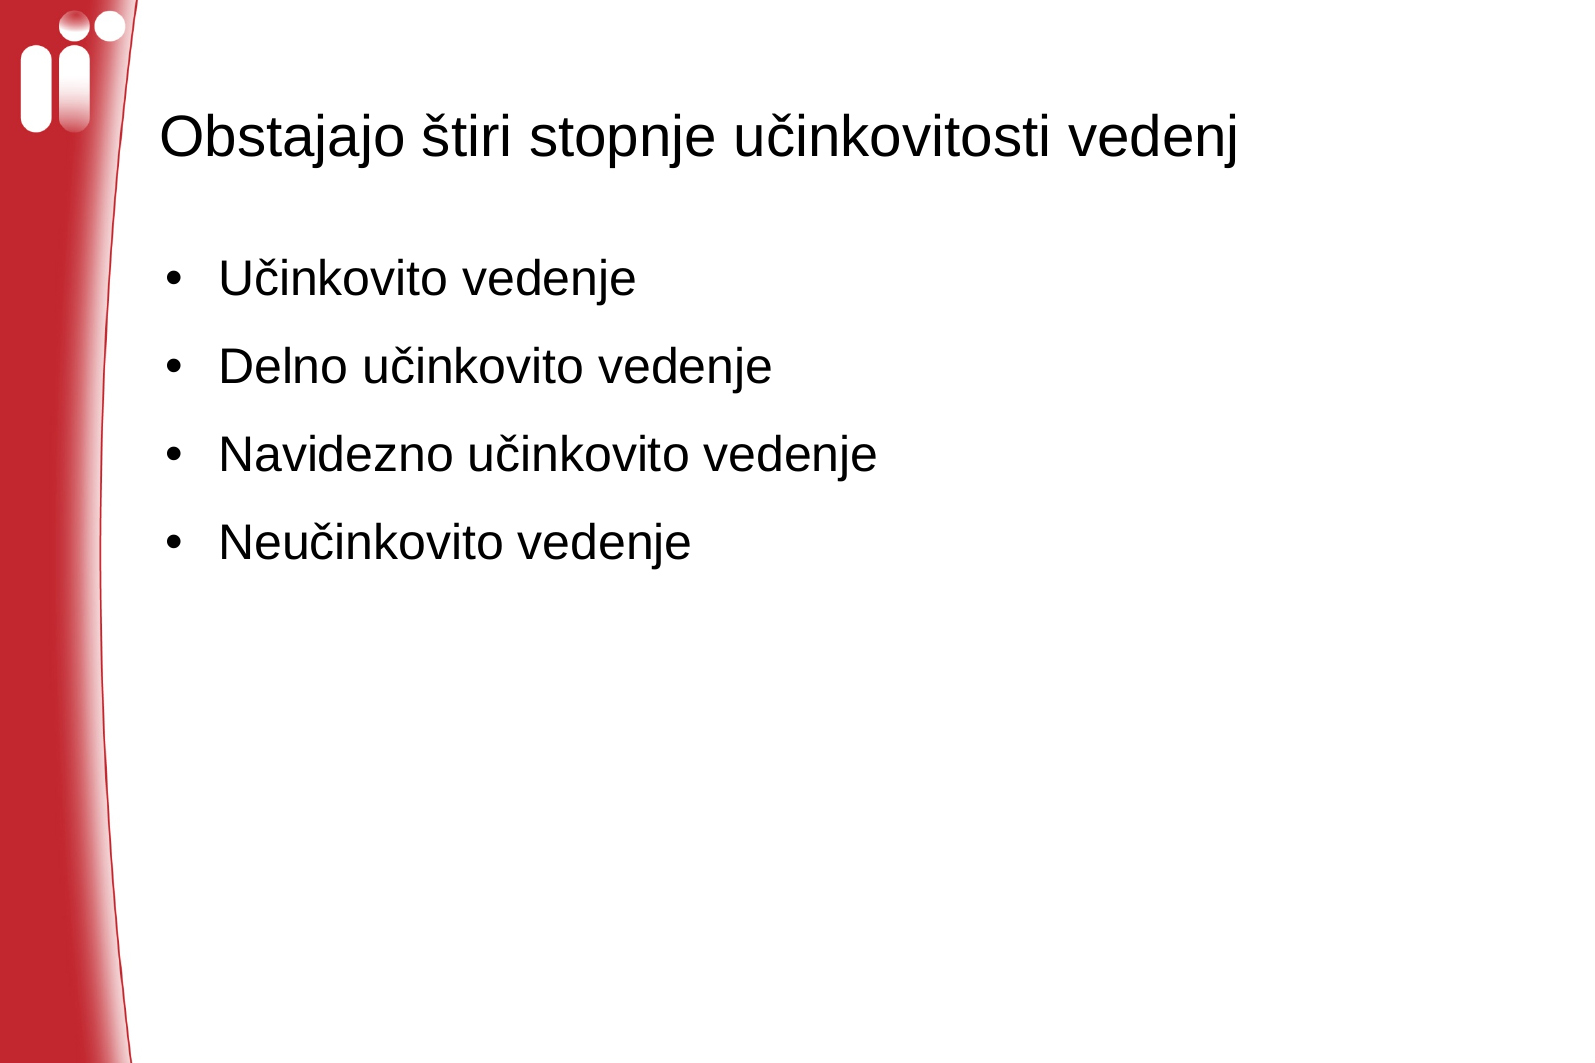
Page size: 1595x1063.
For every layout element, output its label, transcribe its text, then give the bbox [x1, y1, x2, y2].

list Učinkovito vedenje Delno učinkovito vedenje Navidezno učinkovito vedenje Neučinkovito vedenje [147, 248, 1515, 1063]
picture [0, 0, 1414, 1063]
title Obstajajo štiri stopnje učinkovitosti vedenj [159, 22, 1515, 248]
